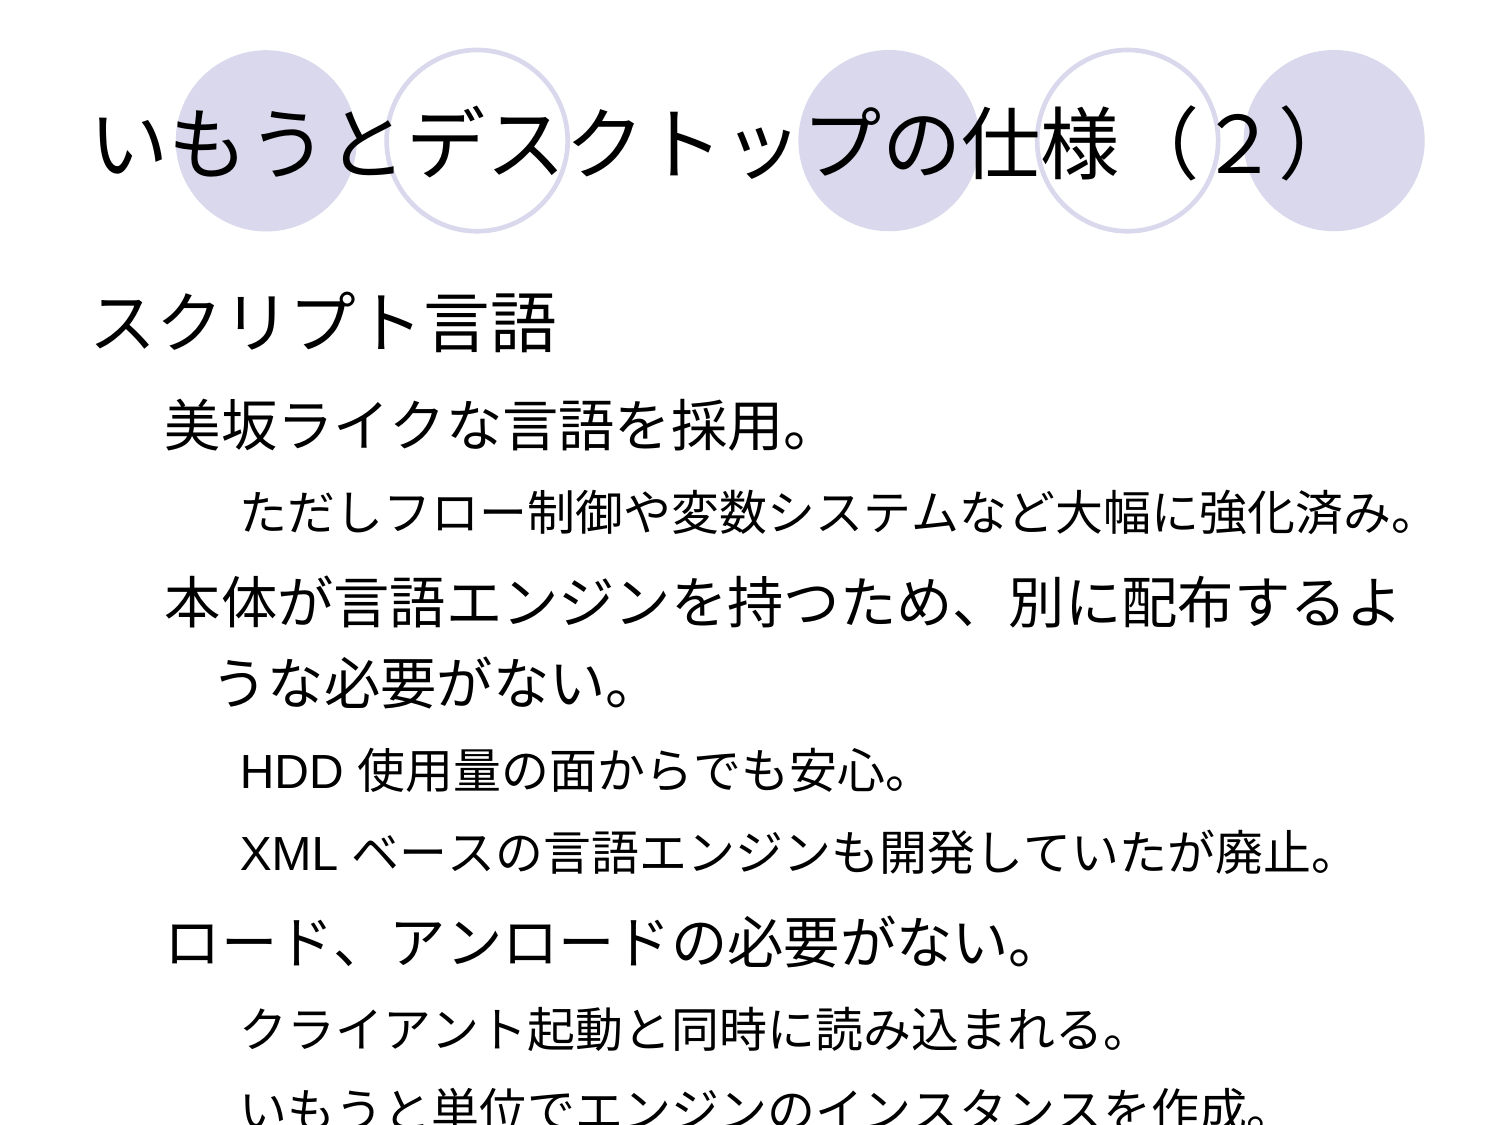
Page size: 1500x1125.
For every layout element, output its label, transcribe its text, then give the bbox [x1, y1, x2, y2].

list スクリプト言語 美坂ライクな言語を採用。 ただしフロー制御や変数システムなど大幅に強化済み。 本体が言語エンジンを持つため、別に配布するような必要がない。 HDD 使用量の面からでも安心。 XML ベースの言語エンジンも開発していたが廃止。 ロード、アンロードの必要がない。 クライアント起動と同時に読み込まれる。 いもうと単位でエンジンのインスタンスを作成。 [75, 262, 1426, 1035]
title いもうとデスクトップの仕様（２） [75, 45, 1426, 233]
